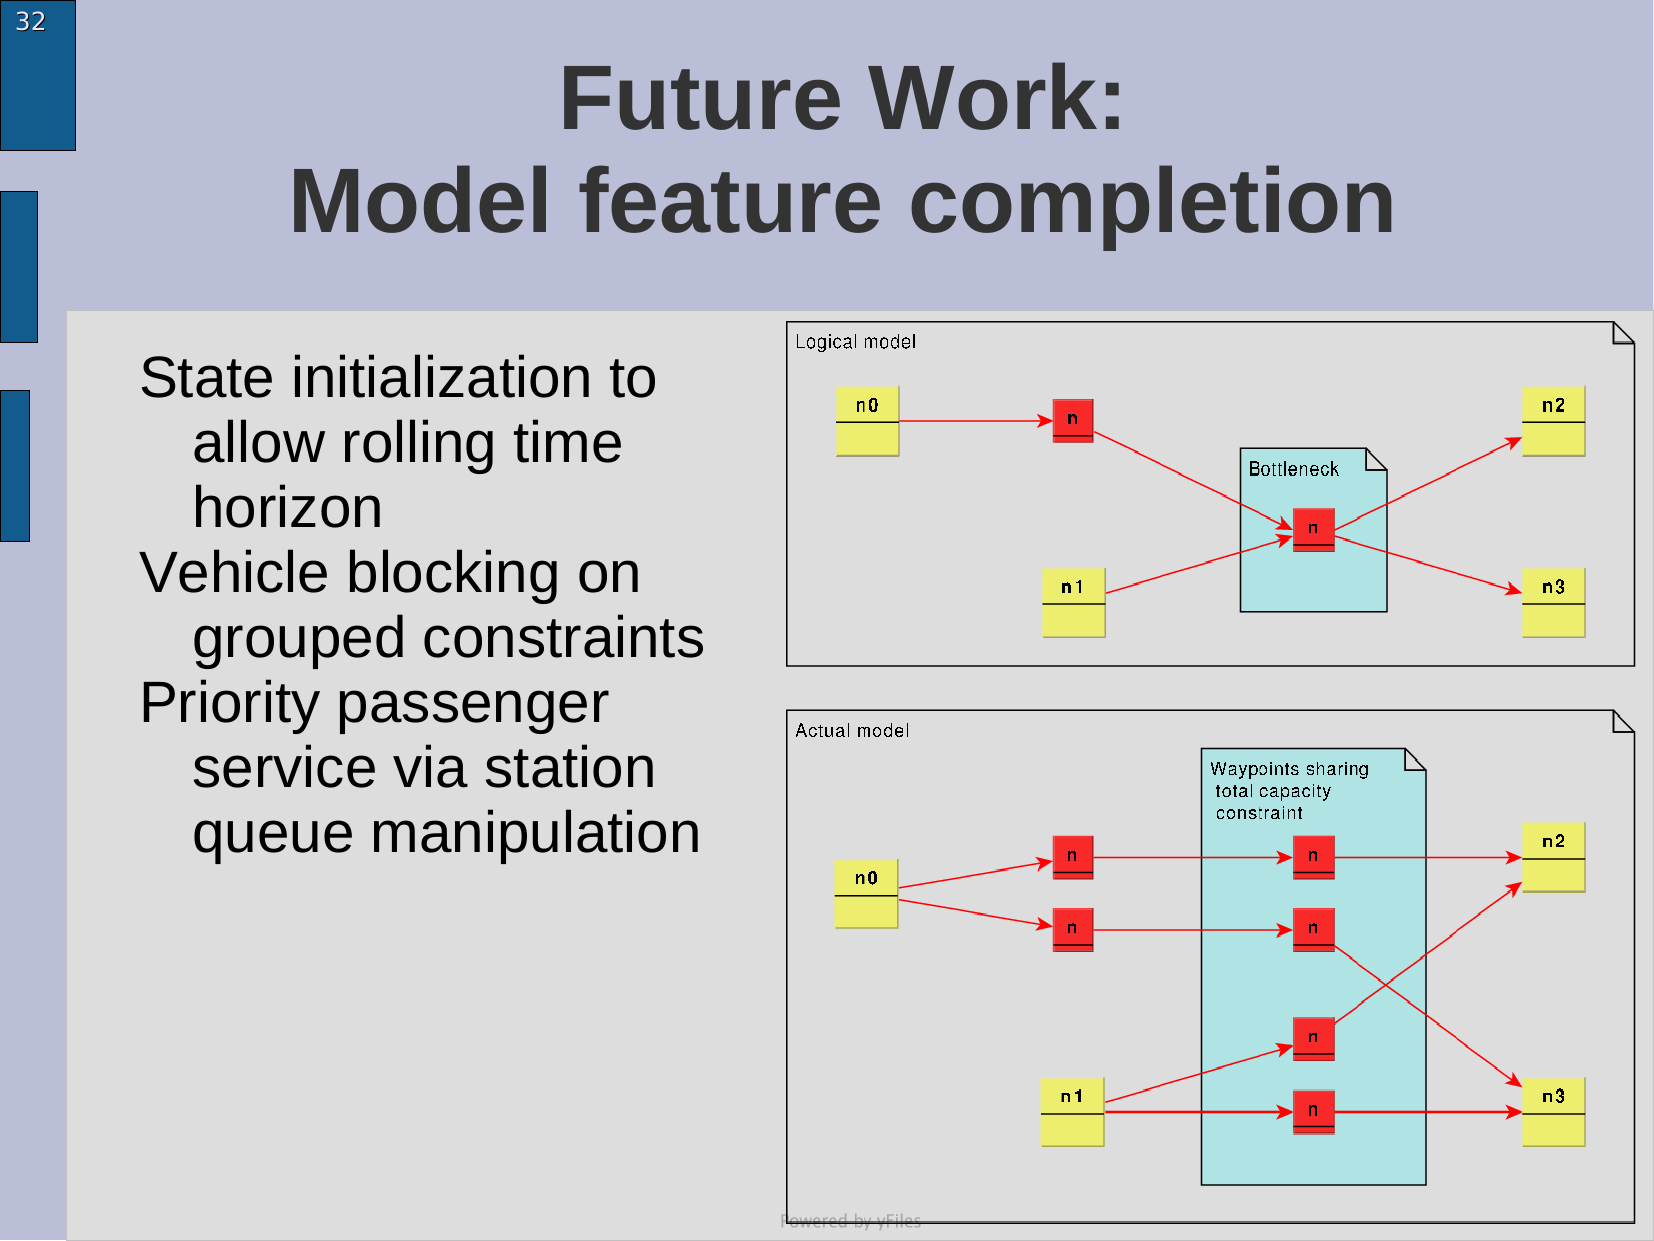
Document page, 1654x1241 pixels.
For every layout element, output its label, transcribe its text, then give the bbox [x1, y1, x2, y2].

list State initialization to allow rolling time horizon Vehicle blocking on grouped constraints Priority passenger service via station queue manipulation [121, 344, 751, 1112]
picture [766, 299, 1654, 1241]
title Future Work: Model feature completion [75, 0, 1613, 299]
